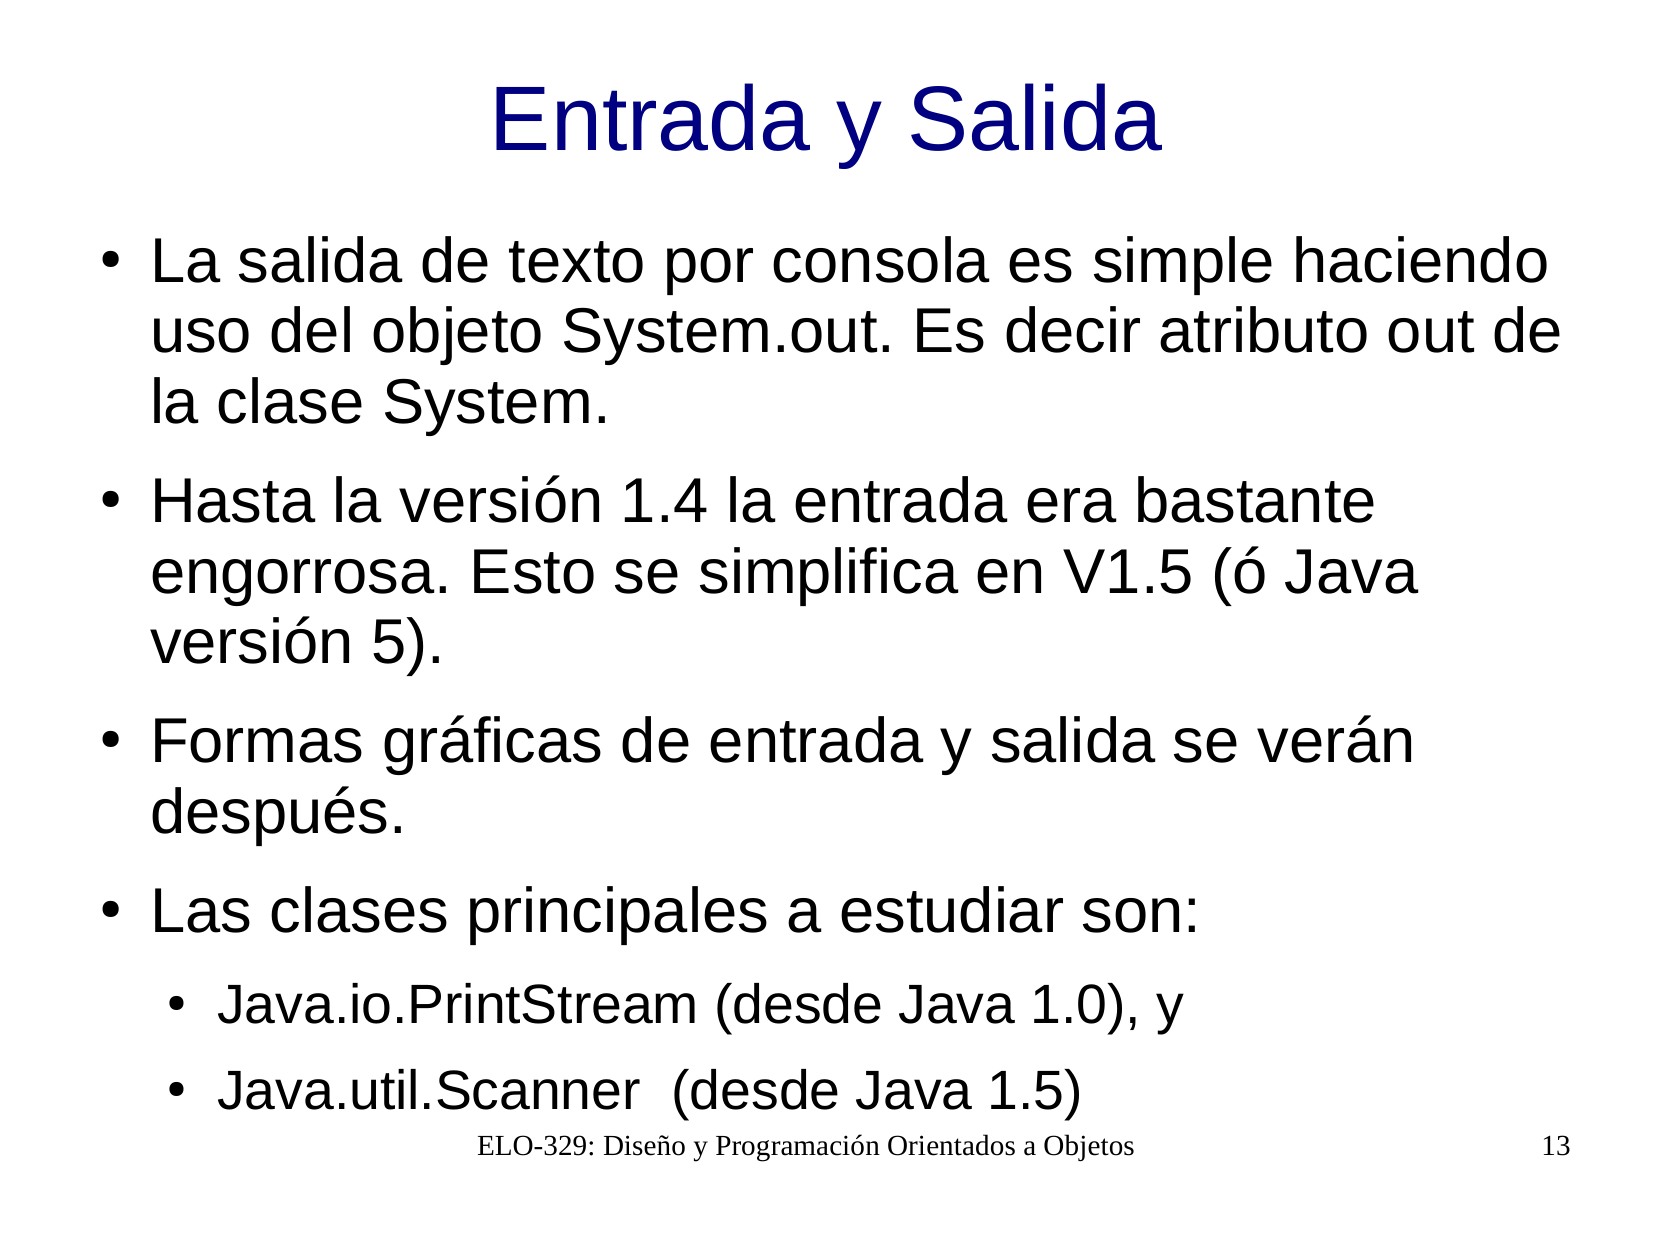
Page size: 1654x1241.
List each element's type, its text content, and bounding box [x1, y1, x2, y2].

list La salida de texto por consola es simple haciendo uso del objeto System.out. Es decir atributo out de la clase System. Hasta la versión 1.4 la entrada era bastante engorrosa. Esto se simplifica en V1.5 (ó Java versión 5). Formas gráficas de entrada y salida se verán después. Las clases principales a estudiar son: Java.io.PrintStream (desde Java 1.0), y Java.util.Scanner (desde Java 1.5)‏ [82, 225, 1613, 1126]
title Entrada y Salida [82, 49, 1571, 188]
